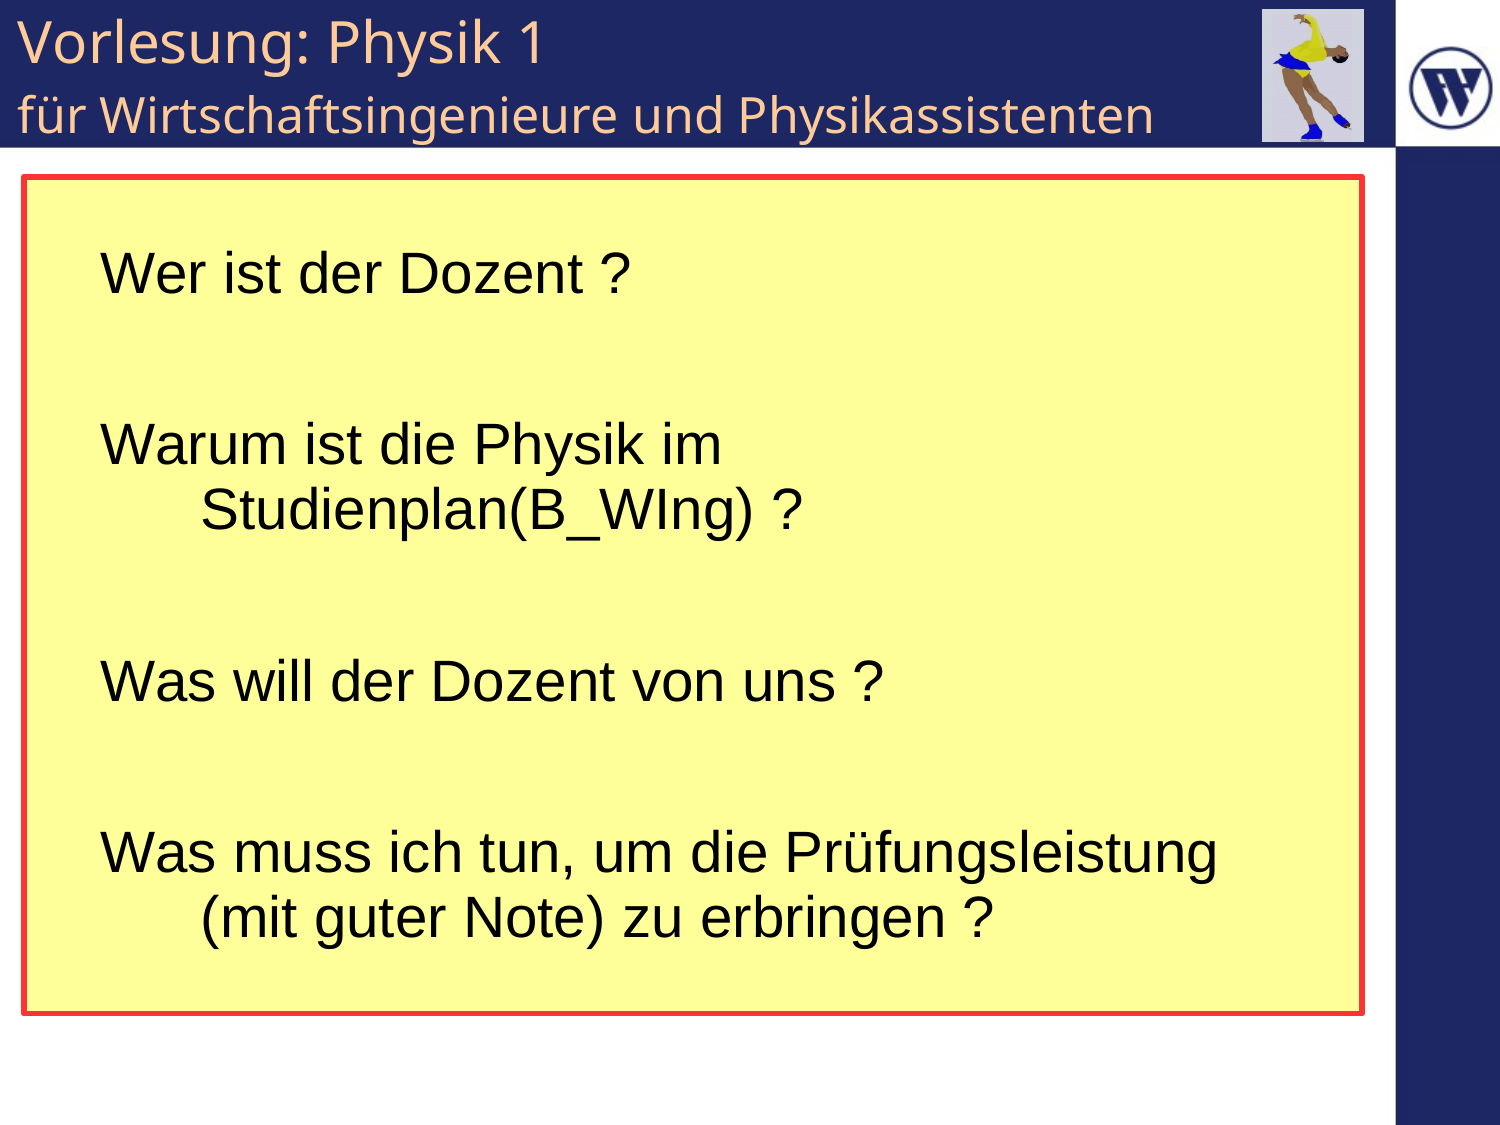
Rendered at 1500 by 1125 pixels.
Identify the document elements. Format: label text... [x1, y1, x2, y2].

text_box Wer ist der Dozent ? Warum ist die Physik im Studienplan(B_WIng) ? Was will der Dozent von uns ? Was muss ich tun, um die Prüfungsleistung (mit guter Note) zu erbringen ? [23, 176, 1363, 1014]
picture [0, 0, 1500, 1125]
